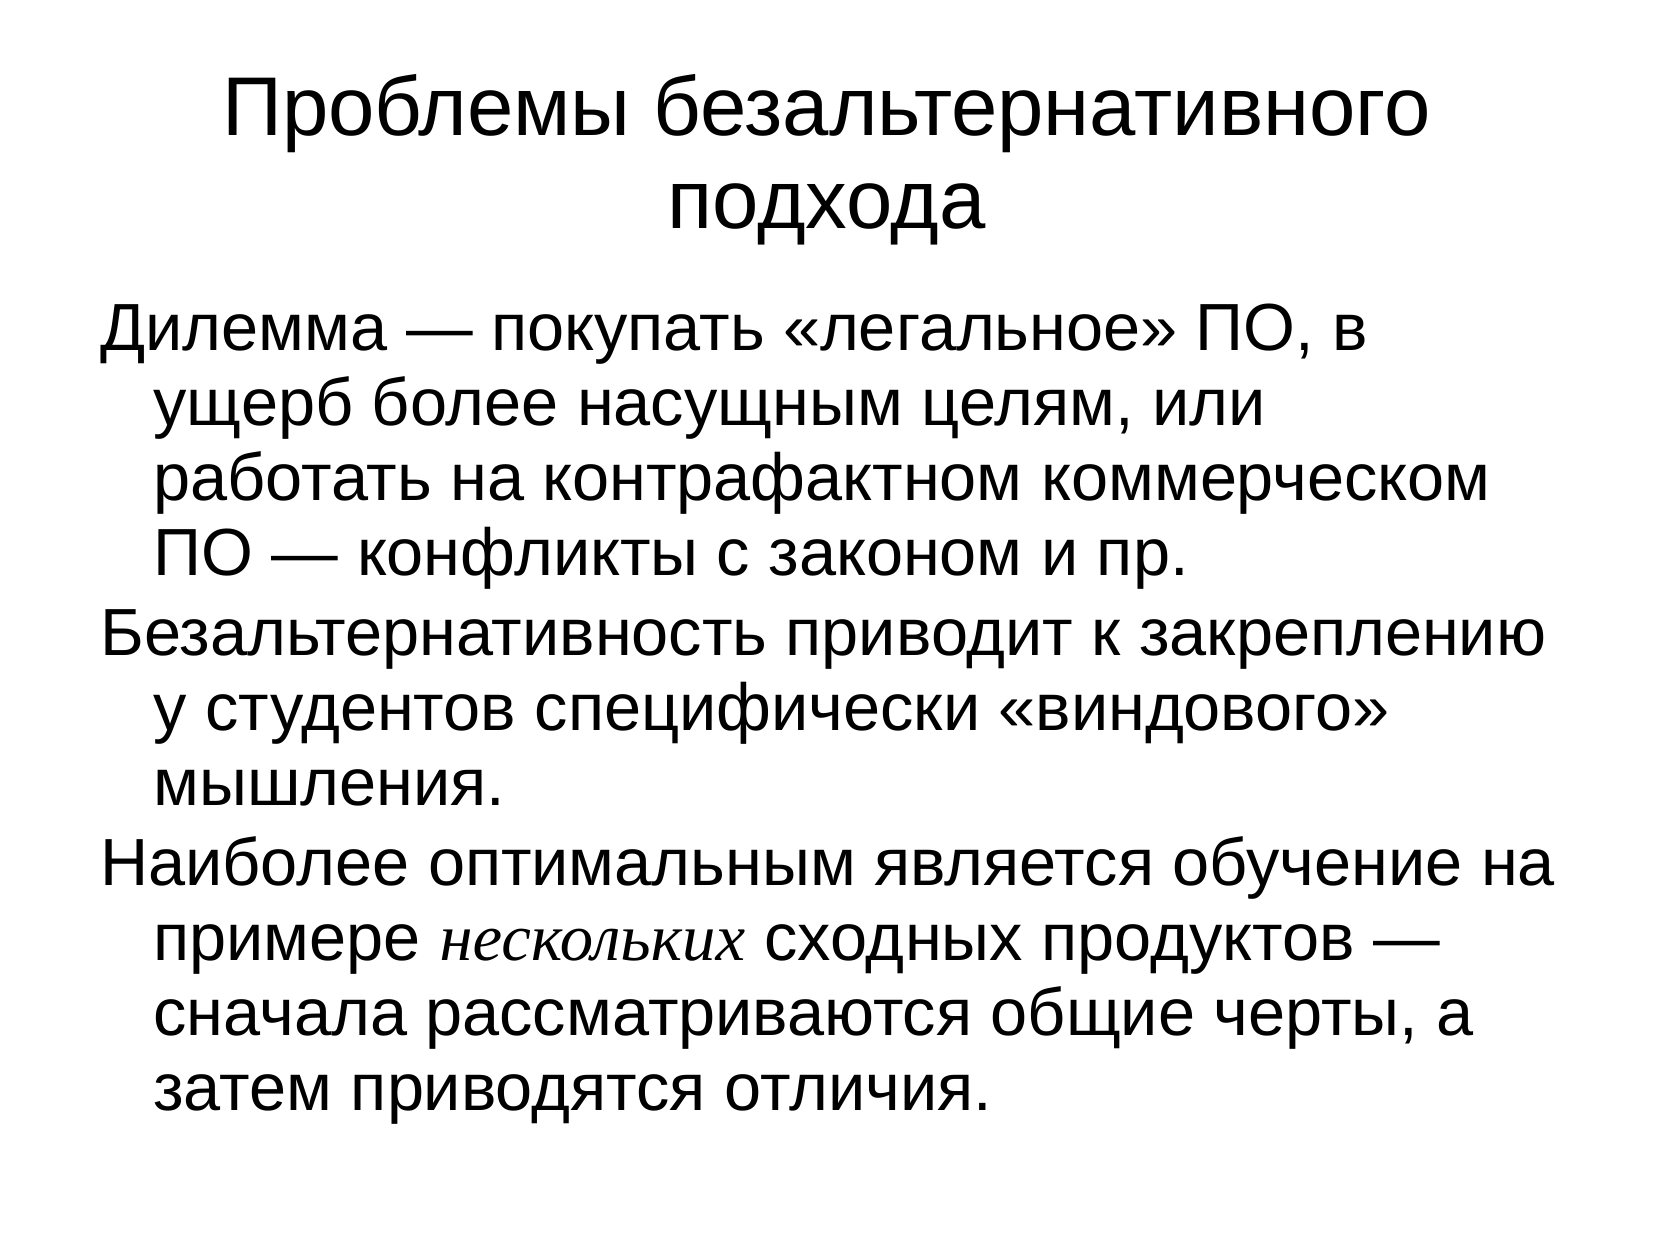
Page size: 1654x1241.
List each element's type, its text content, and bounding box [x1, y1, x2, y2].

title Проблемы безальтернативного подхода [82, 56, 1571, 250]
list Дилемма — покупать «легальное» ПО, в ущерб более насущным целям, или работать на контрафактном коммерческом ПО — конфликты с законом и пр. Безальтернативность приводит к закреплению у студентов специфически «виндового» мышления. Наиболее оптимальным является обучение на примере нескольких сходных продуктов — сначала рассматриваются общие черты, а затем приводятся отличия. [82, 290, 1571, 1120]
